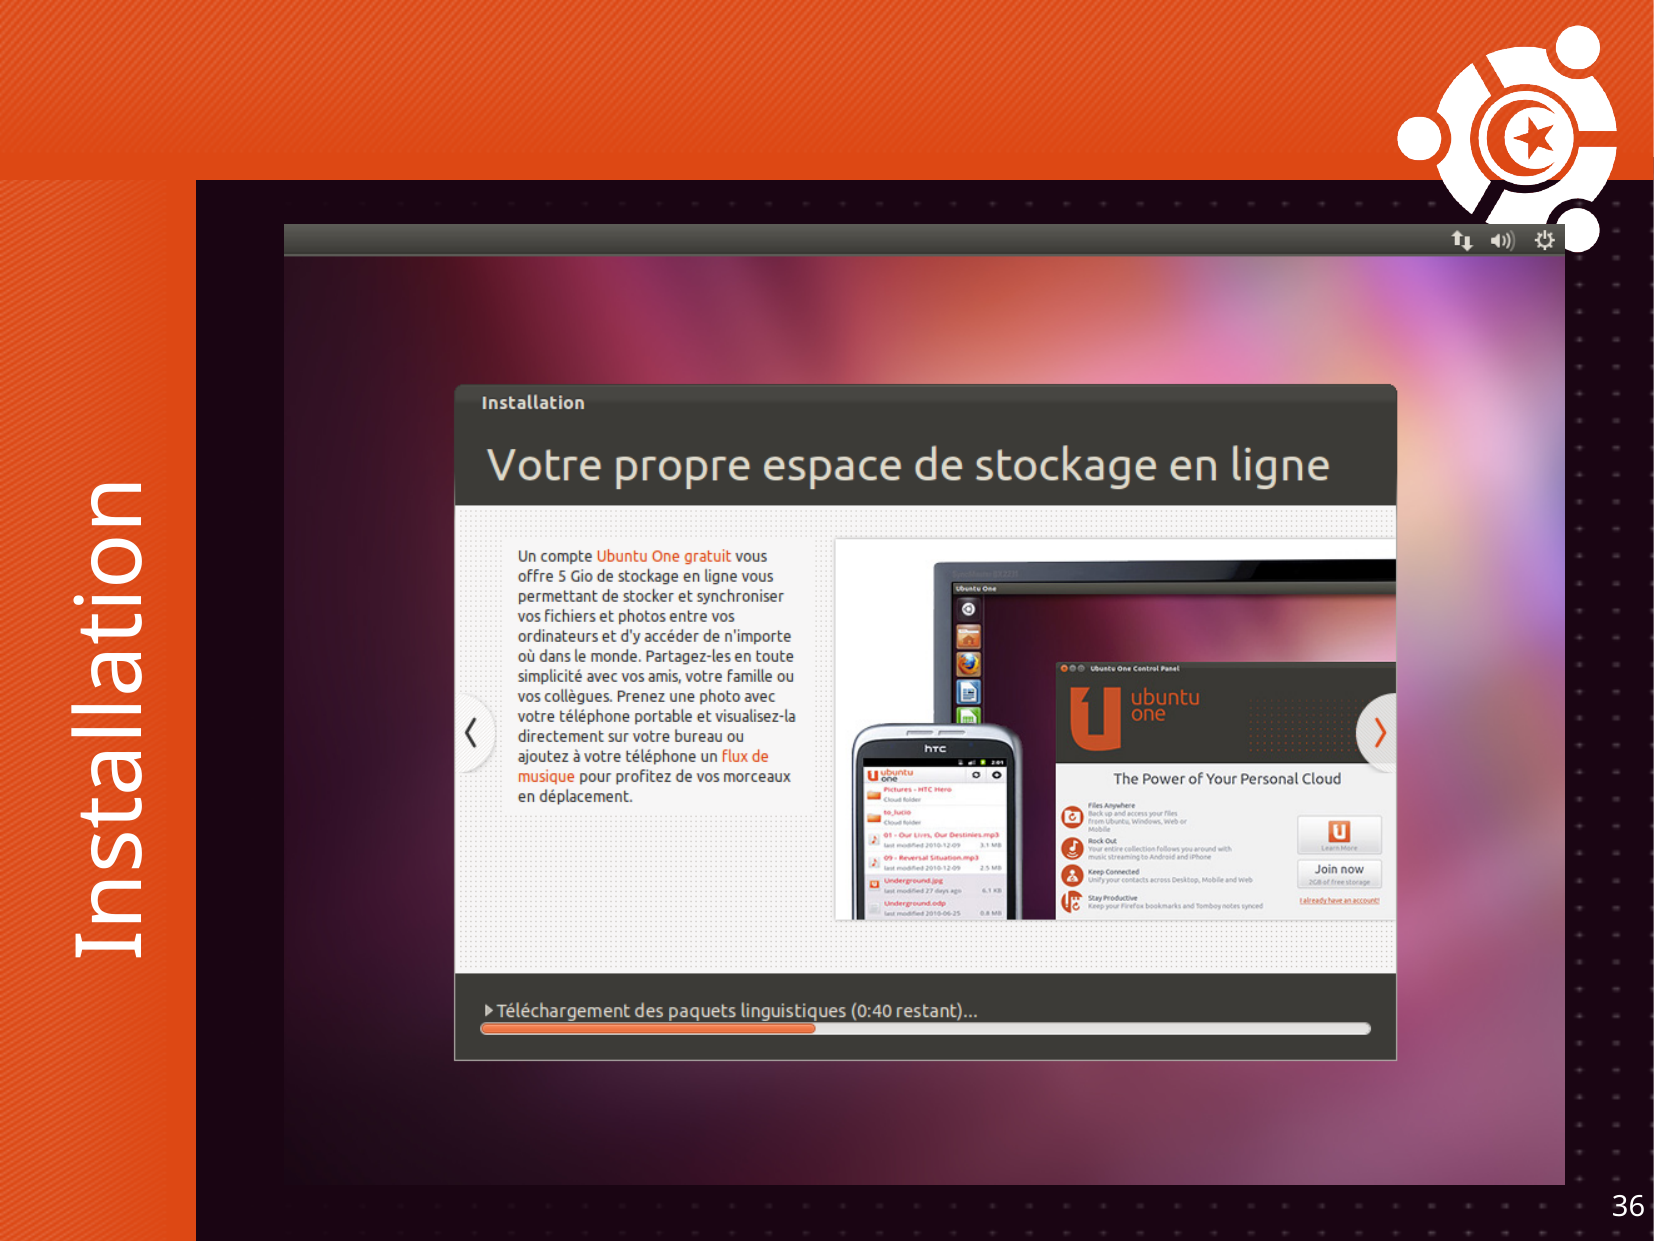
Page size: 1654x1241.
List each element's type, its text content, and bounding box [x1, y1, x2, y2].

picture [0, 0, 1654, 1241]
title Installation [17, 210, 196, 1229]
